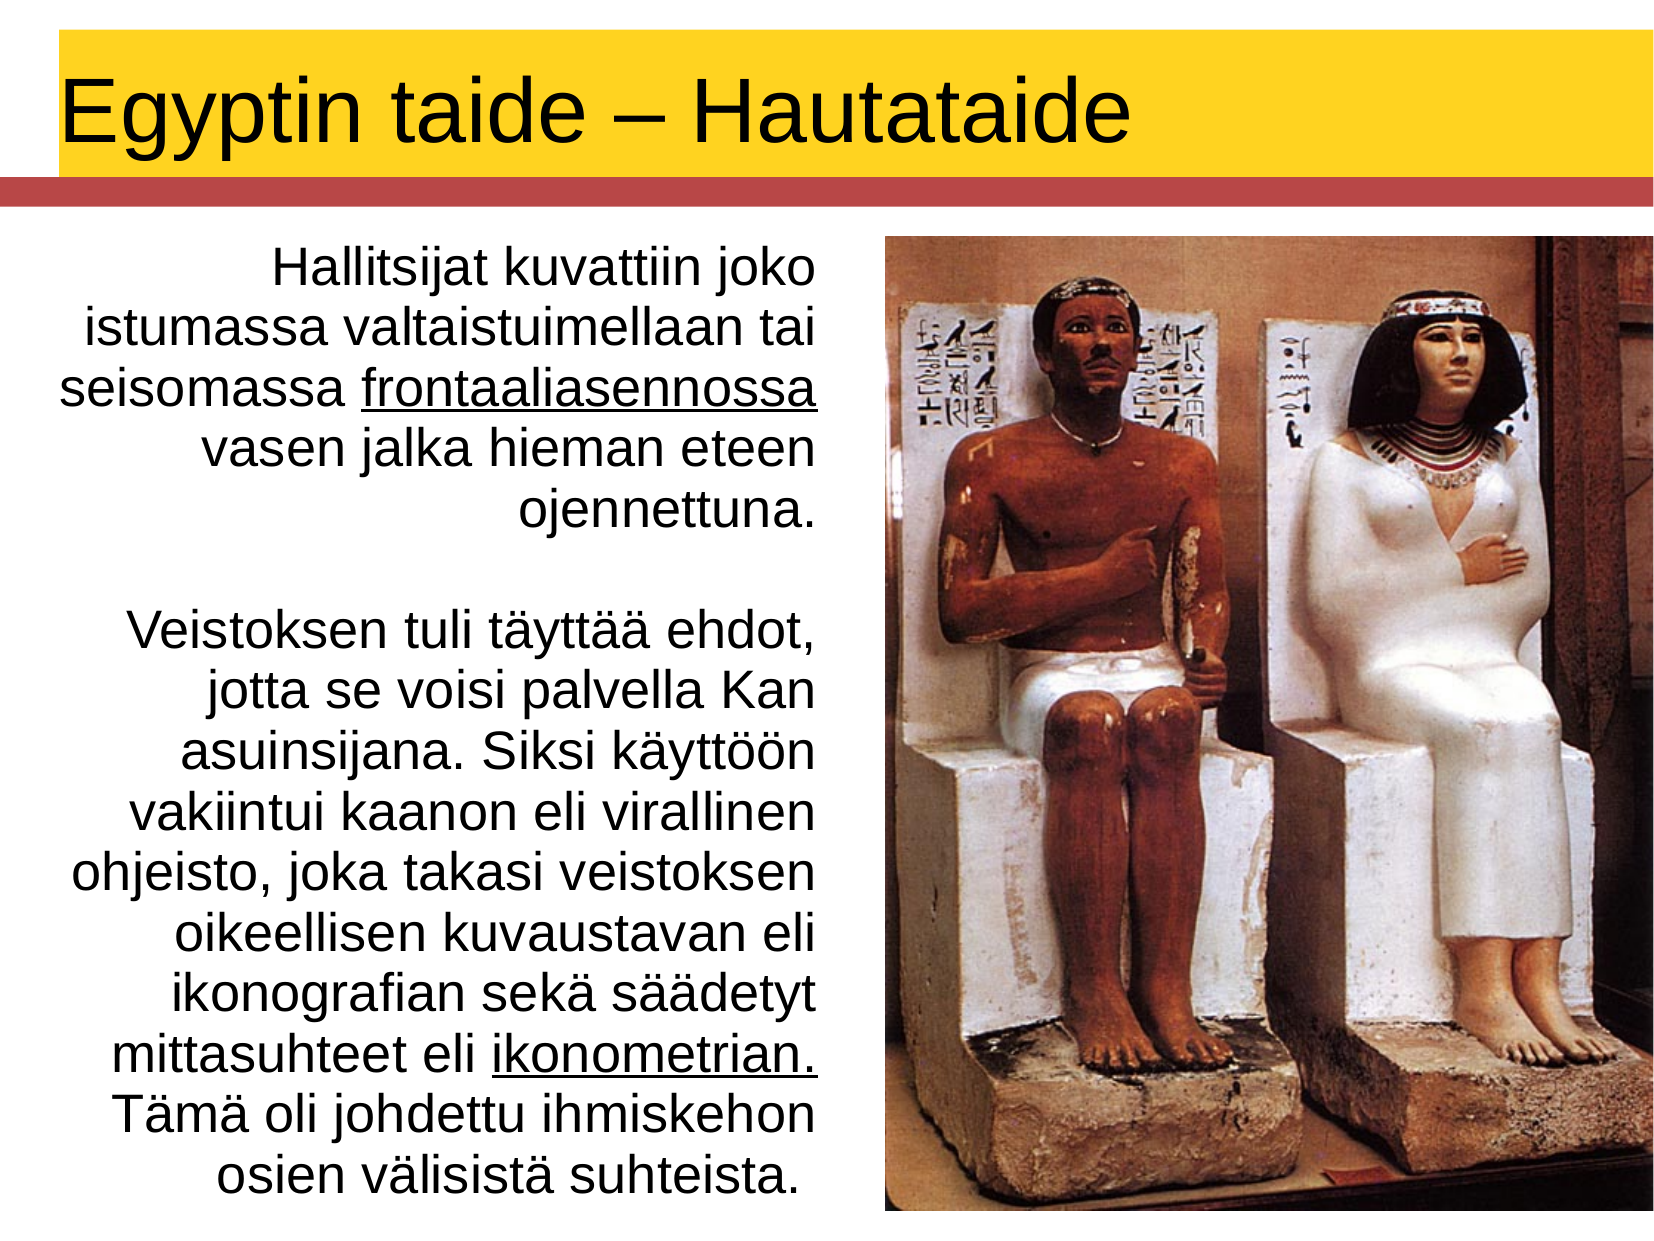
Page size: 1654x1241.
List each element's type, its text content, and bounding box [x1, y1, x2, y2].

picture [885, 236, 1654, 1211]
text_box [0, 177, 1654, 207]
subtitle Hallitsijat kuvattiin joko istumassa valtaistuimellaan tai seisomassa frontaaliasennossa vasen jalka hieman eteen ojennettuna. Veistoksen tuli täyttää ehdot, jotta se voisi palvella Kan asuinsijana. Siksi käyttöön vakiintui kaanon eli virallinen ohjeisto, joka takasi veistoksen oikeellisen kuvaustavan eli ikonografian sekä säädetyt mittasuhteet eli ikonometrian. Tämä oli johdettu ihmiskehon osien välisistä suhteista. [59, 236, 857, 1205]
title Egyptin taide – Hautataide [59, 14, 1654, 177]
